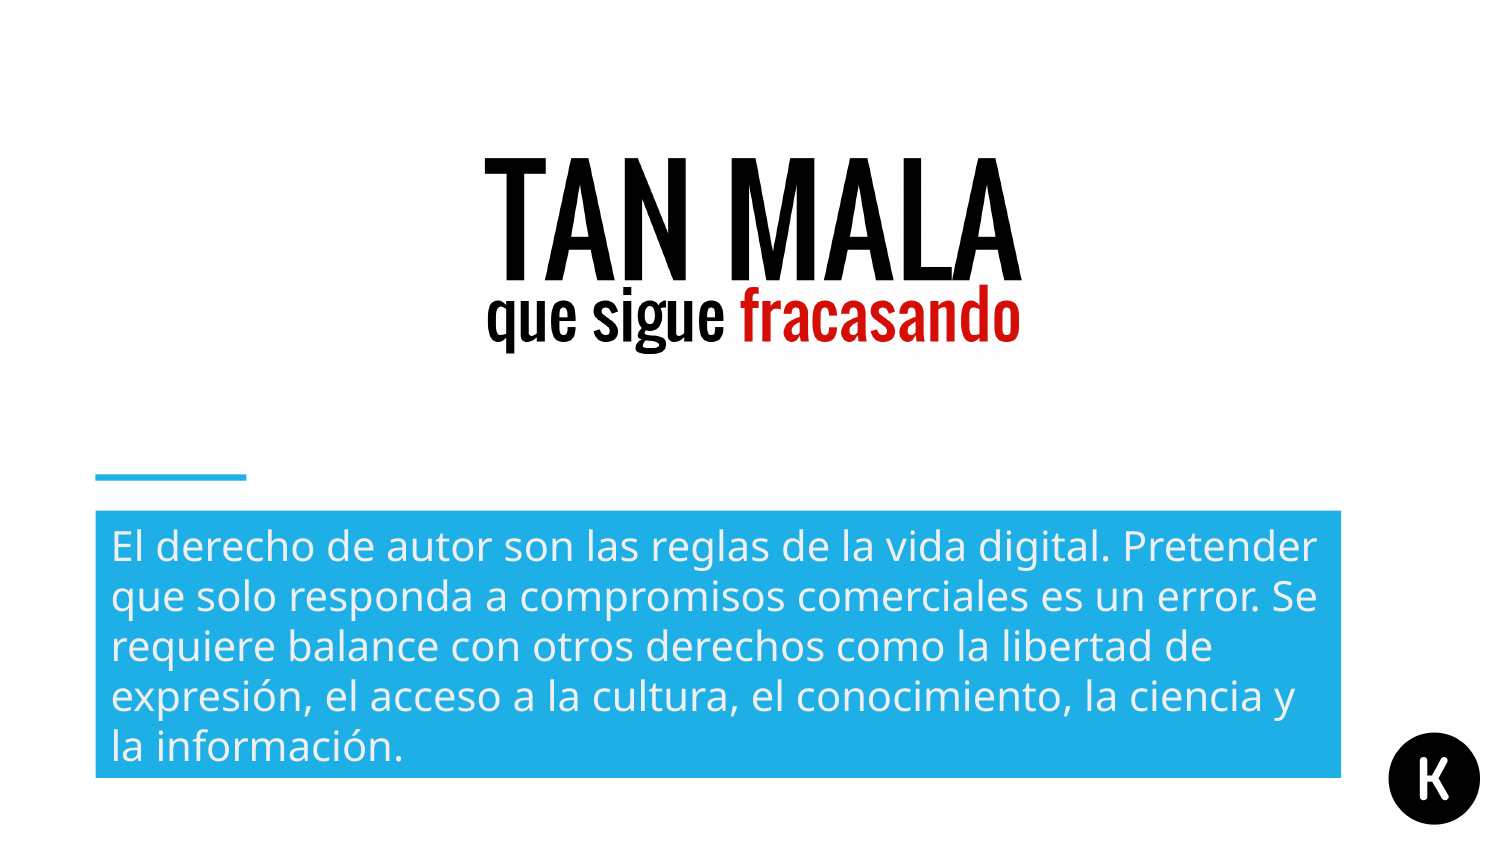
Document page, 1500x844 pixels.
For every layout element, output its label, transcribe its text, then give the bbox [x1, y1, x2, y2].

picture [1370, 713, 1500, 844]
picture [340, 24, 1160, 486]
text_box El derecho de autor son las reglas de la vida digital. Pretender que solo responda a compromisos comerciales es un error. Se requiere balance con otros derechos como la libertad de expresión, el acceso a la cultura, el conocimiento, la ciencia y la información. [95, 510, 1342, 778]
